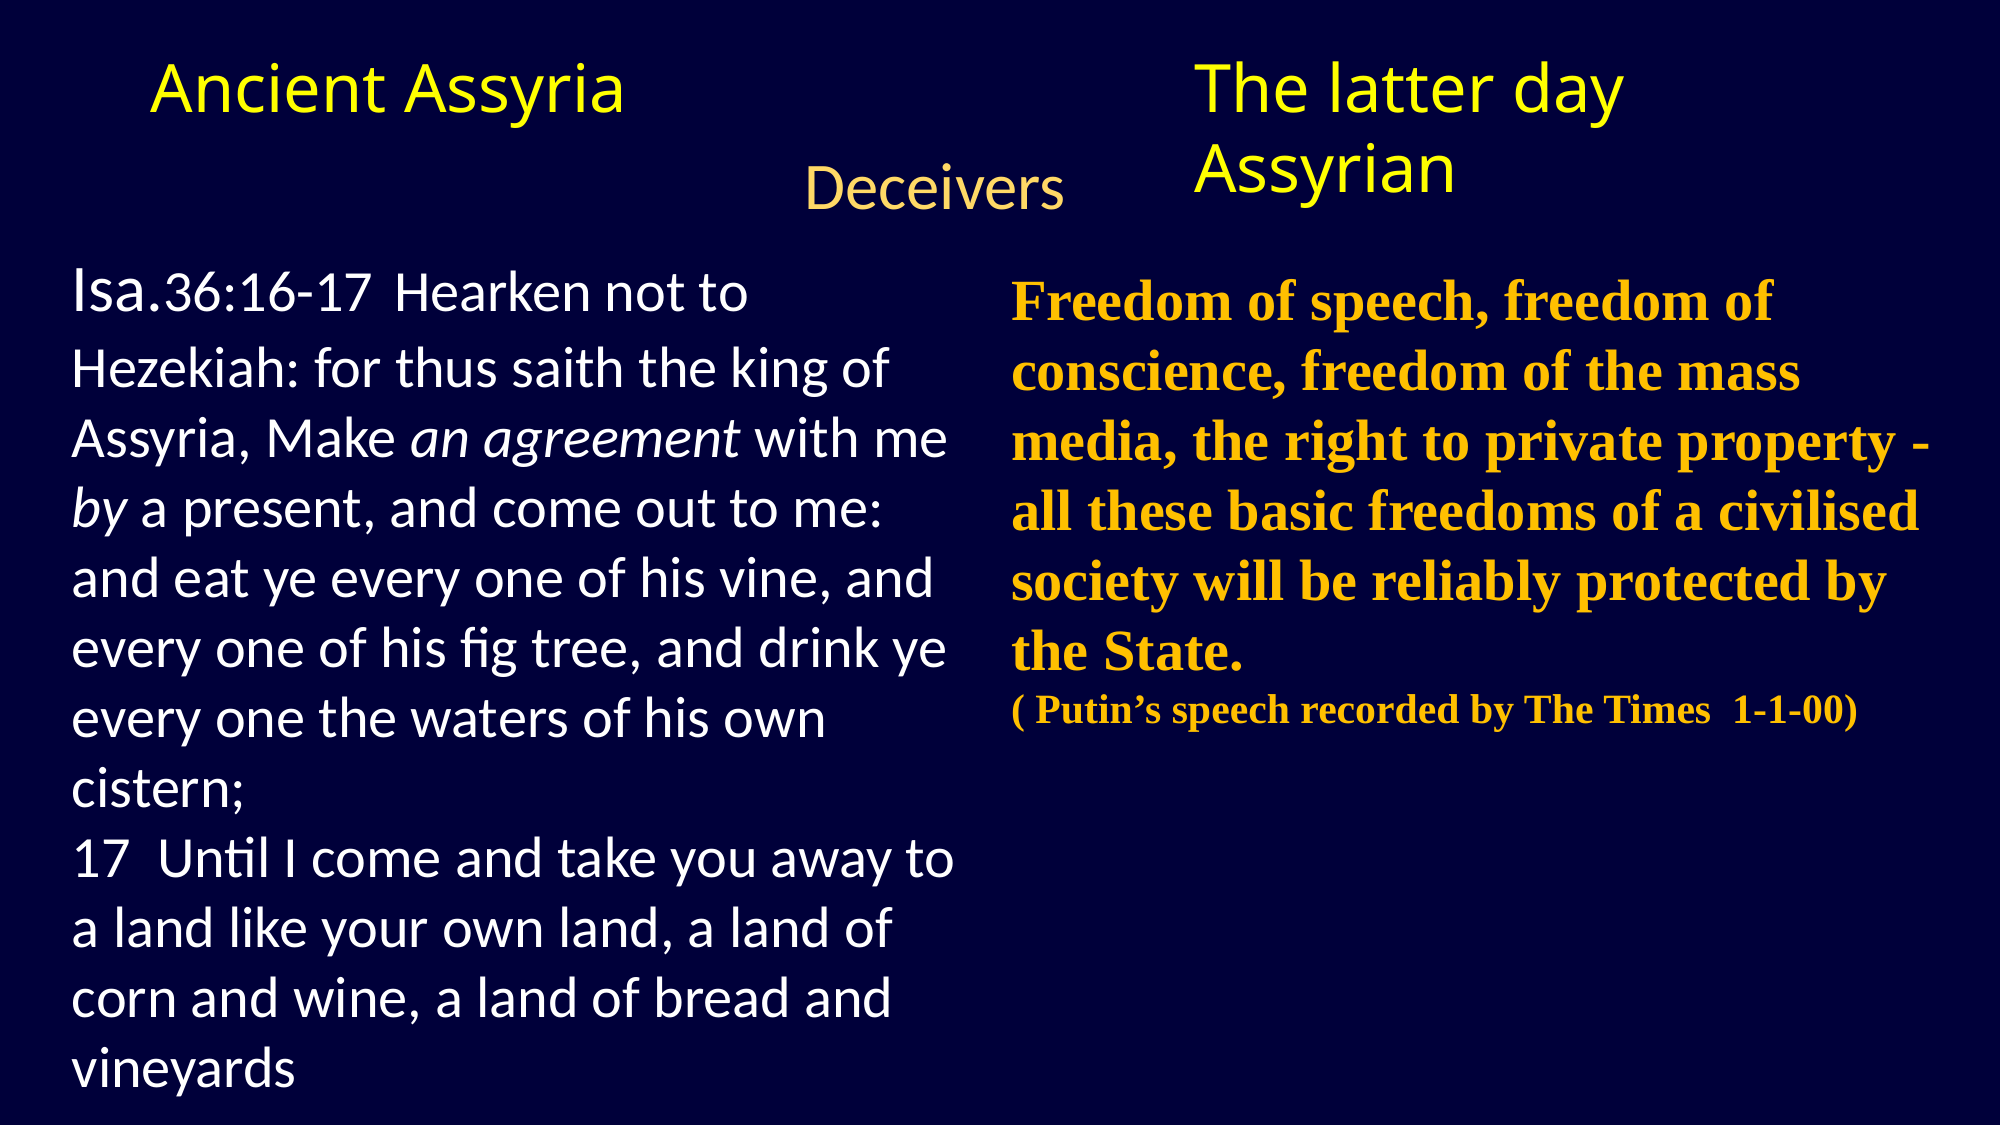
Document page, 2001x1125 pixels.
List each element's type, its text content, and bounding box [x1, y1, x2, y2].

text_box Freedom of speech, freedom of conscience, freedom of the mass media, the right to private property - all these basic freedoms of a civilised society will be reliably protected by the State. ( Putin’s speech recorded by The Times 1-1-00) [996, 254, 1993, 745]
text_box Ancient Assyria [136, 38, 874, 133]
text_box Deceivers [789, 135, 1371, 232]
text_box The latter day Assyrian [1179, 38, 1918, 213]
text_box Isa.36:16-17 Hearken not to Hezekiah: for thus saith the king of Assyria, Make an agreement with me by a present, and come out to me: and eat ye every one of his vine, and every one of his fig tree, and drink ye every one the waters of his own cistern; 17 Until I come and take you away to a land like your own land, a land of corn and wine, a land of bread and vineyards [56, 211, 997, 1116]
